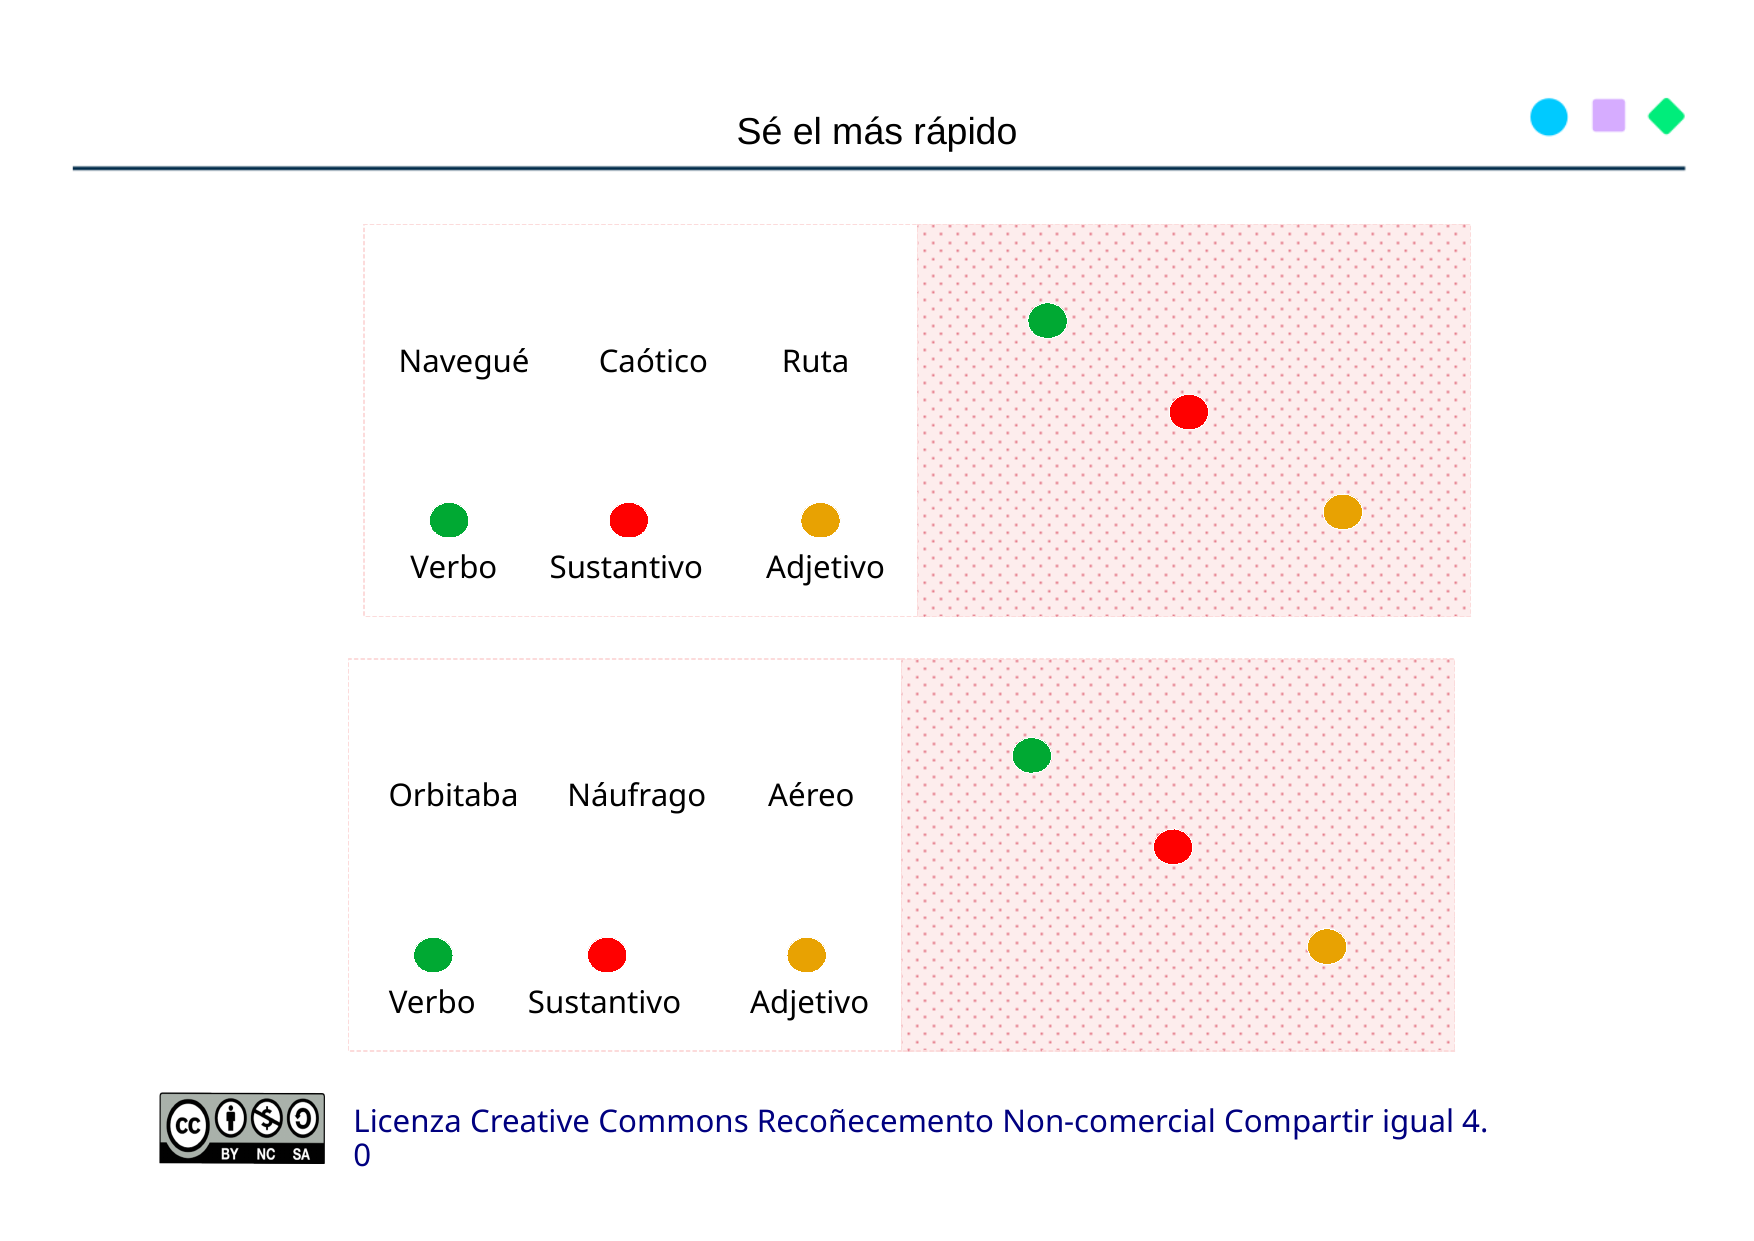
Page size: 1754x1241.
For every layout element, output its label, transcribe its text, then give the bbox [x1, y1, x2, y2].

text_box Aéreo [753, 766, 880, 822]
text_box Verbo [395, 537, 521, 594]
text_box Ruta [767, 331, 874, 387]
text_box Orbitaba [373, 766, 543, 822]
text_box [800, 502, 841, 537]
text_box [917, 224, 1471, 617]
text_box Licenza Creative Commons Recoñecemento Non-comercial Compartir igual 4.0 [338, 1072, 1506, 1170]
text_box Adjetivo [751, 537, 917, 610]
text_box [429, 502, 469, 537]
text_box Sustantivo [513, 972, 706, 1029]
text_box [786, 937, 827, 972]
text_box Náufrago [552, 766, 727, 822]
picture [59, 70, 1695, 194]
text_box [901, 659, 1455, 1052]
text_box [413, 937, 454, 972]
text_box Adjetivo [735, 972, 901, 1045]
text_box Verbo [374, 972, 499, 1029]
text_box [587, 937, 627, 972]
text_box Navegué [383, 331, 552, 387]
text_box Caótico [583, 331, 738, 387]
text_box [609, 502, 649, 537]
text_box Sustantivo [534, 537, 728, 594]
picture [159, 1092, 325, 1164]
